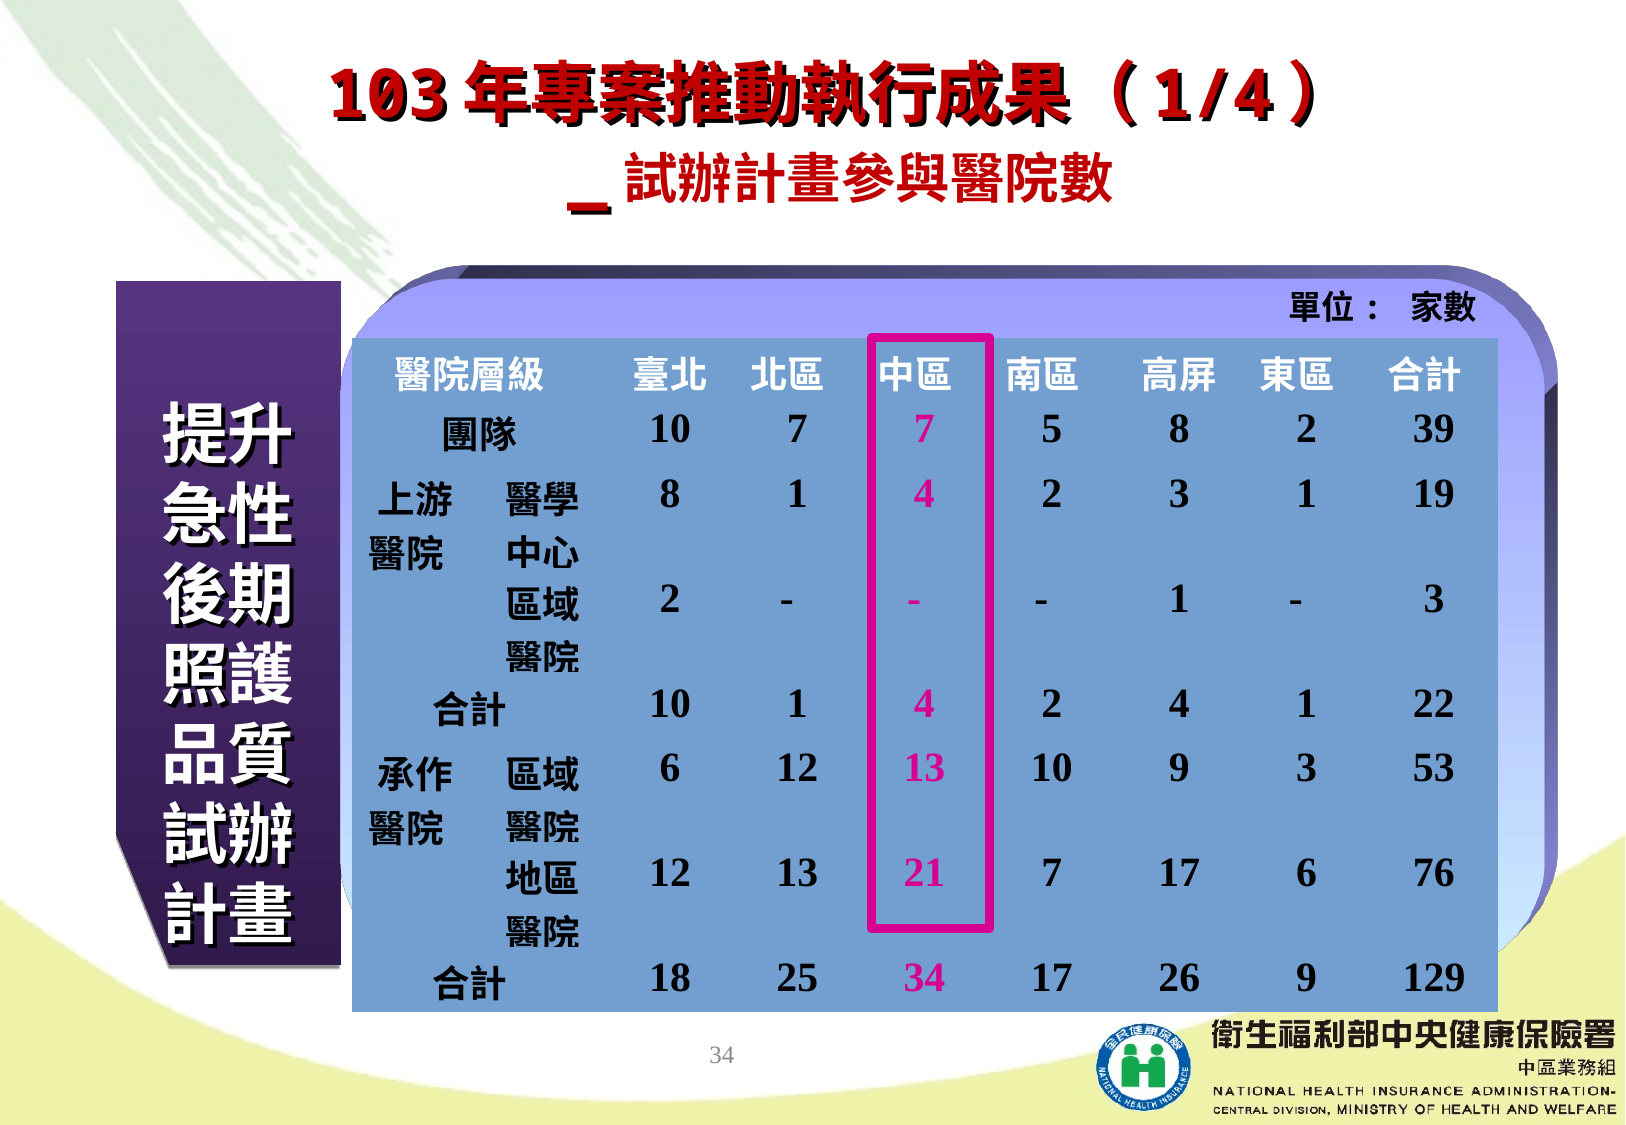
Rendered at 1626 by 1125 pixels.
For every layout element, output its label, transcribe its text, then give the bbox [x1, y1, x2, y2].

table_cell - [1243, 568, 1370, 672]
table_cell 2 [1243, 398, 1370, 463]
table_cell 合計 [352, 947, 606, 1012]
table_cell 2 [606, 568, 734, 672]
table_header 醫院層級 [352, 338, 606, 398]
table_cell 7 [876, 398, 985, 463]
text_box 單位: 家數 [1273, 279, 1509, 334]
table_header 北區 [734, 338, 861, 398]
table_cell 3 [1370, 568, 1498, 672]
table_header 中區 [876, 342, 985, 398]
table_cell 7 [988, 842, 1116, 947]
table_header 合計 [1370, 338, 1498, 398]
table_cell 醫學 中心 [479, 463, 606, 568]
table_cell 區域 醫院 [479, 568, 606, 672]
table_cell 4 [876, 463, 985, 568]
table_cell - [861, 568, 867, 672]
table_cell - [734, 568, 861, 672]
table_cell 21 [861, 842, 988, 947]
table_cell 團隊 [352, 398, 606, 463]
table_cell 21 [876, 842, 985, 924]
table_cell 53 [1370, 737, 1498, 842]
table_cell 5 [994, 398, 1116, 463]
text_box [357, 279, 1544, 950]
table_cell 26 [1116, 947, 1243, 1012]
table_cell 9 [1243, 947, 1370, 1012]
table_cell 合計 [352, 672, 606, 737]
table_cell 17 [1116, 842, 1243, 947]
table_header 高屏 [1116, 338, 1243, 398]
table_cell 12 [606, 842, 734, 947]
title 103年專案推動執行成果（1/4） _試辦計畫參與醫院數 [151, 42, 1531, 221]
table_header 中區 [861, 338, 867, 398]
table_cell 39 [1370, 398, 1498, 463]
table_cell 25 [734, 947, 861, 1012]
table_cell 4 [1116, 672, 1243, 737]
table_cell 9 [1116, 737, 1243, 842]
text_box [341, 350, 352, 905]
table_cell 4 [861, 463, 867, 568]
table_cell 3 [1116, 463, 1243, 568]
table_cell 18 [606, 947, 734, 1012]
table_header 臺北 [606, 338, 734, 398]
table_cell 承作 醫院 [352, 737, 479, 947]
table_cell 13 [734, 842, 861, 947]
table_cell 76 [1370, 842, 1498, 947]
table_cell 129 [1370, 947, 1498, 1012]
table_cell 13 [876, 737, 985, 842]
table_cell 10 [606, 398, 734, 463]
text_box [694, 1023, 1074, 1084]
table_cell 1 [1243, 463, 1370, 568]
table_cell 6 [606, 737, 734, 842]
table_cell 8 [1116, 398, 1243, 463]
table_cell 1 [734, 672, 861, 737]
table_cell 4 [876, 672, 985, 737]
table_cell 7 [734, 398, 861, 463]
table_cell 1 [734, 463, 861, 568]
table_cell 13 [861, 737, 867, 842]
table_cell 3 [1243, 737, 1370, 842]
table_cell 區域 醫院 [514, 835, 533, 842]
table_cell 6 [1243, 842, 1370, 947]
table_cell 1 [1243, 672, 1370, 737]
table_header 南區 [994, 338, 1116, 398]
table_cell 區域 醫院 [479, 737, 606, 842]
table_cell 地區 醫院 [479, 842, 606, 947]
table_cell - [994, 568, 1116, 672]
table_cell 4 [861, 672, 867, 737]
table_cell 2 [994, 672, 1116, 737]
table_cell 10 [994, 737, 1116, 842]
table_cell 19 [1370, 463, 1498, 568]
table_cell 1 [1116, 568, 1243, 672]
table_cell 10 [606, 672, 734, 737]
text_box 提升急性後期照護品質試辦計畫 [116, 281, 342, 966]
table_header 東區 [1243, 338, 1370, 398]
table_cell 地區 醫院 [514, 940, 533, 947]
table_cell 7 [861, 398, 867, 463]
table_cell 2 [994, 463, 1116, 568]
table_cell 22 [1370, 672, 1498, 737]
table_cell 12 [734, 737, 861, 842]
table_cell 區域 醫院 [514, 665, 533, 672]
table_cell 17 [988, 947, 1116, 1012]
table_cell 34 [861, 947, 988, 1012]
table_cell 8 [606, 463, 734, 568]
table_cell 上游 醫院 [352, 463, 479, 672]
table_cell - [876, 568, 985, 672]
